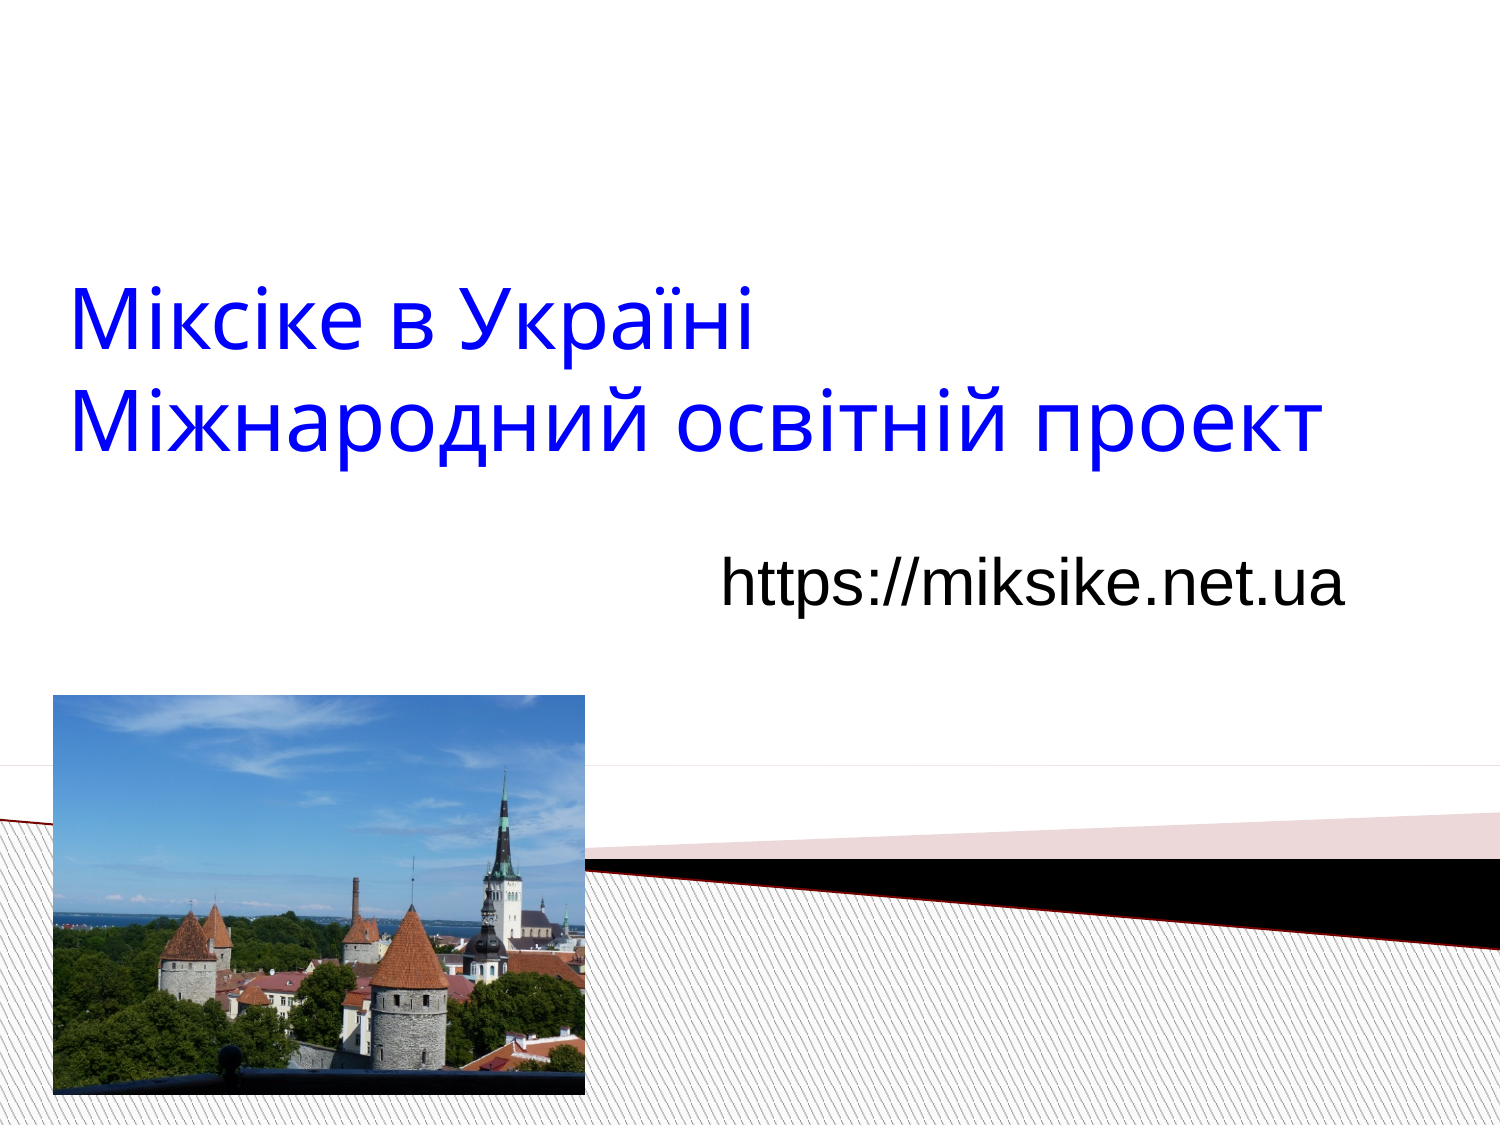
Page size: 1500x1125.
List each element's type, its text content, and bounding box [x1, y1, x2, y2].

title Міксіке в Україні Міжнародний освітній проект [53, 256, 1436, 557]
subtitle https://miksike.net.ua [649, 531, 1418, 729]
picture [0, 695, 1500, 1125]
